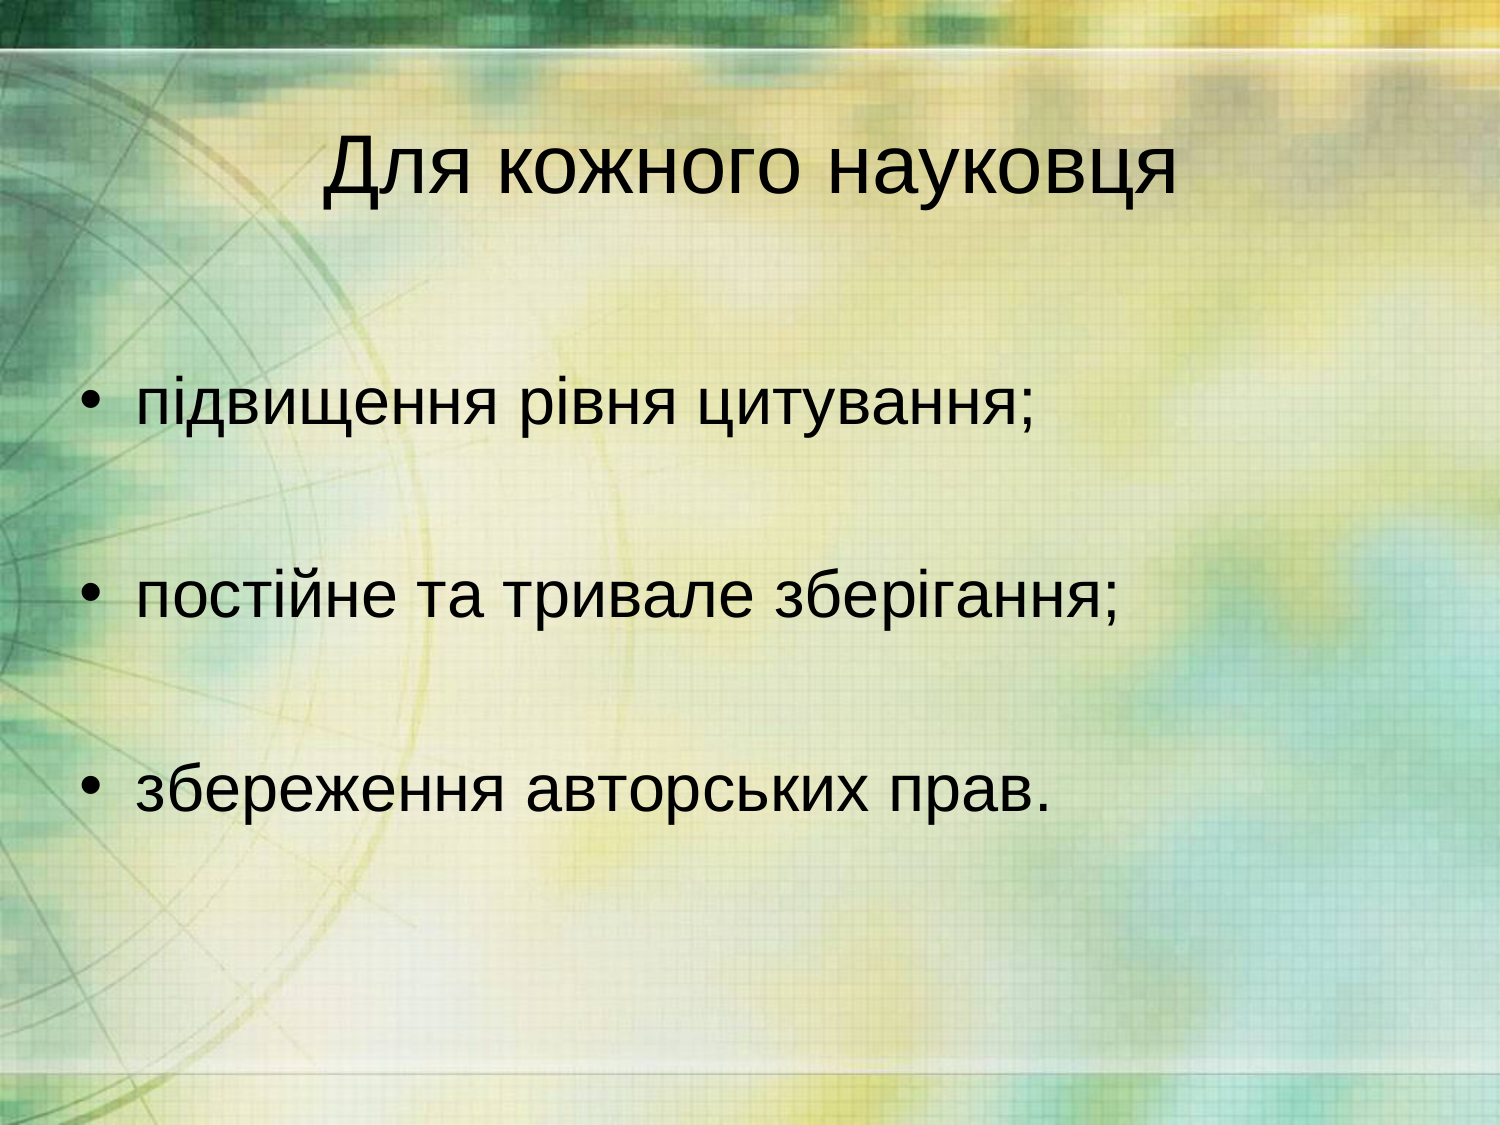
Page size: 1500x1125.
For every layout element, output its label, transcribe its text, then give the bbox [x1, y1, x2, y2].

title Для кожного науковця [76, 66, 1427, 254]
picture [0, 0, 1500, 1125]
list підвищення рівня цитування; постійне та тривале зберігання; збереження авторських прав. [64, 350, 1415, 1093]
